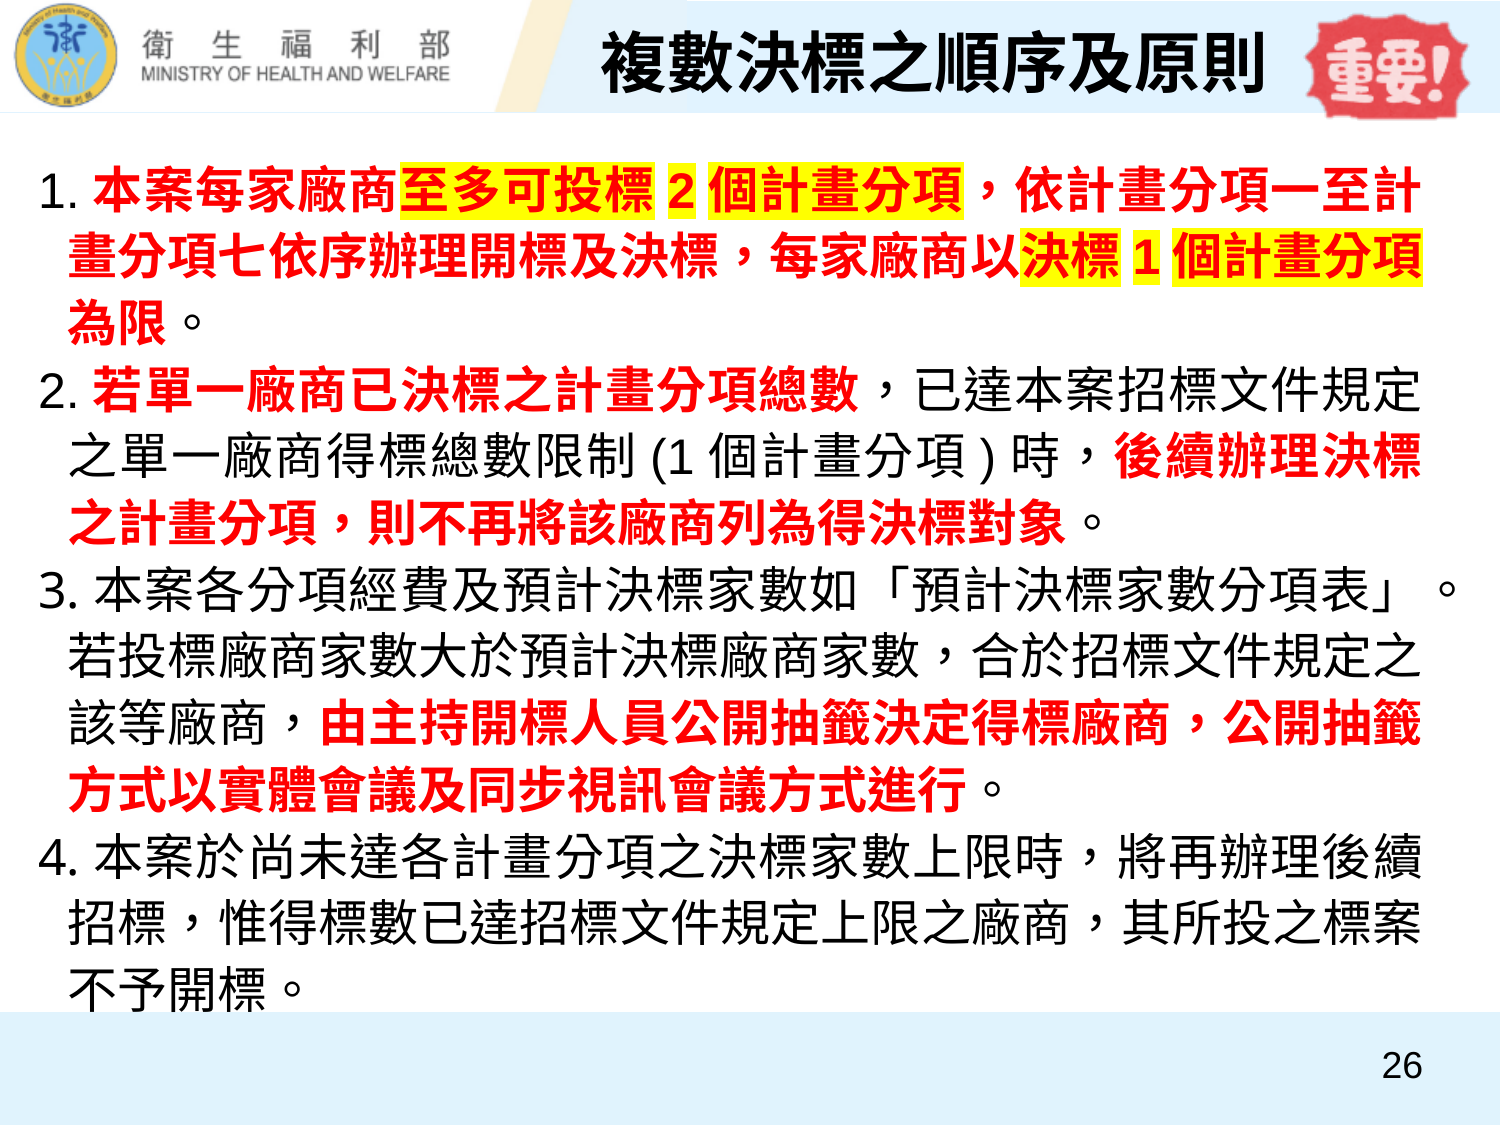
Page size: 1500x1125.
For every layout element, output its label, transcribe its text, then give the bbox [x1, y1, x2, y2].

text_box 複數決標之順序及原則 [483, 12, 1278, 109]
text_box 1.本案每家廠商至多可投標2個計畫分項，依計畫分項一至計畫分項七依序辦理開標及決標，每家廠商以決標1個計畫分項為限。 2.若單一廠商已決標之計畫分項總數，已達本案招標文件規定之單一廠商得標總數限制(1個計畫分項)時，後續辦理決標之計畫分項，則不再將該廠商列為得決標對象。 3.本案各分項經費及預計決標家數如「預計決標家數分項表」。若投標廠商家數大於預計決標廠商家數，合於招標文件規定之該等廠商，由主持開標人員公開抽籤決定得標廠商，公開抽籤方式以實體會議及同步視訊會議方式進行。 4.本案於尚未達各計畫分項之決標家數上限時，將再辦理後續招標，惟得標數已達招標文件規定上限之廠商，其所投之標案不予開標。 [23, 144, 1438, 1026]
text_box 26 [1366, 1033, 1459, 1094]
picture [1278, 2, 1494, 134]
